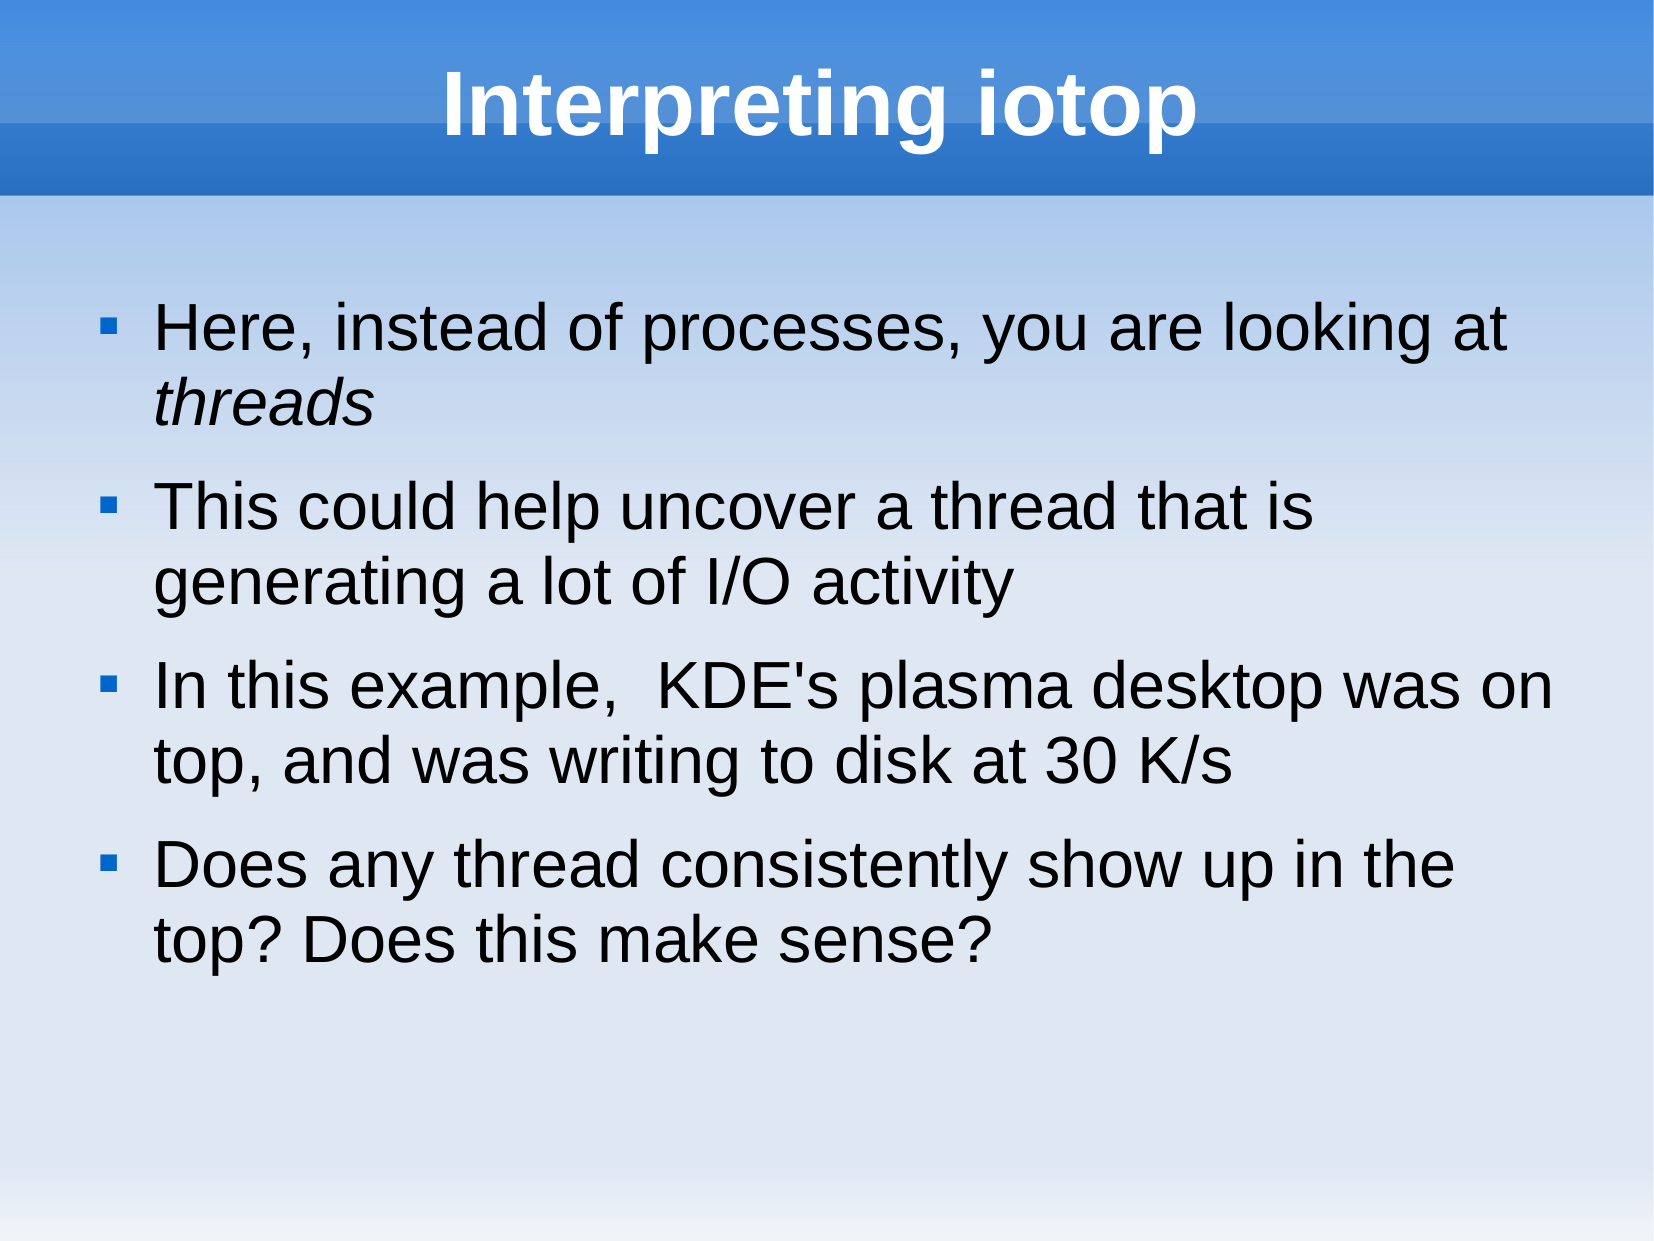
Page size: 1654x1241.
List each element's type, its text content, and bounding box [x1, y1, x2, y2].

list Here, instead of processes, you are looking at threads This could help uncover a thread that is generating a lot of I/O activity In this example, KDE's plasma desktop was on top, and was writing to disk at 30 K/s Does any thread consistently show up in the top? Does this make sense? [82, 290, 1571, 1109]
title Interpreting iotop [76, 0, 1565, 208]
picture [0, 0, 1654, 1241]
